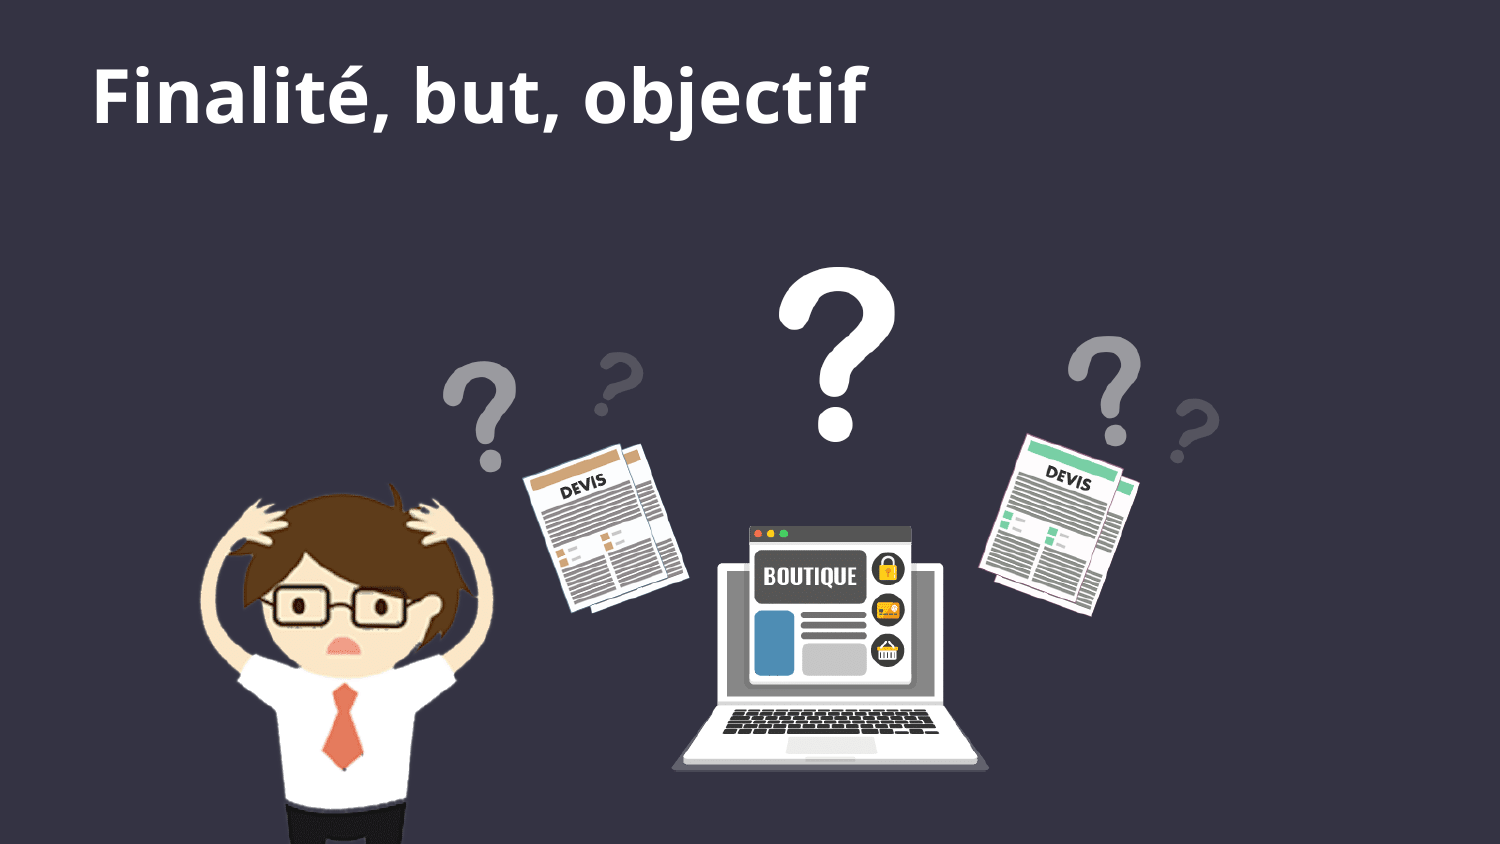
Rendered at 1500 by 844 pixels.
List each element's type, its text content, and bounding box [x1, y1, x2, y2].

title Finalité, but, objectif [75, 33, 1425, 175]
picture [0, 0, 1500, 844]
